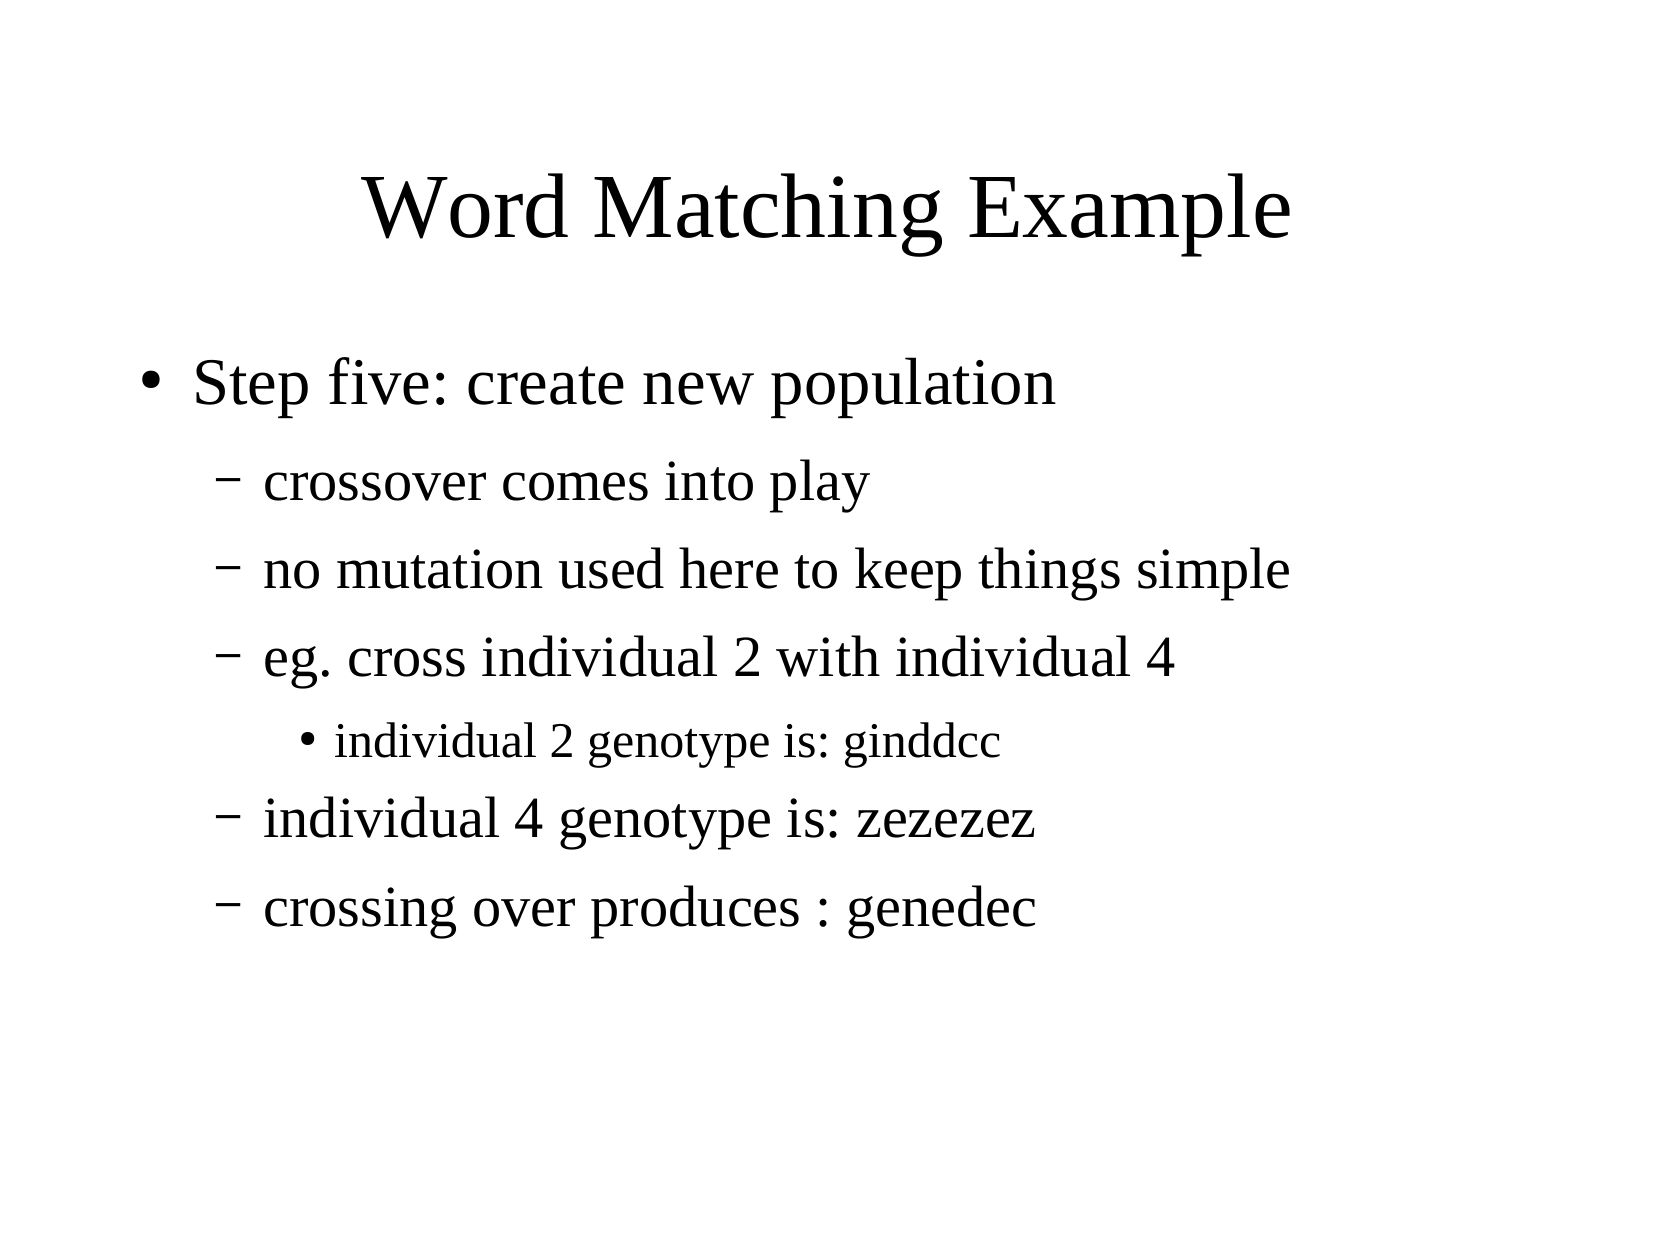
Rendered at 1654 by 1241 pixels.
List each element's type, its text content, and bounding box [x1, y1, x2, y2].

title Word Matching Example [121, 102, 1534, 311]
list Step five: create new population crossover comes into play no mutation used here to keep things simple eg. cross individual 2 with individual 4 individual 2 genotype is: ginddcc individual 4 genotype is: zezezez crossing over produces : genedec [121, 344, 1534, 1127]
